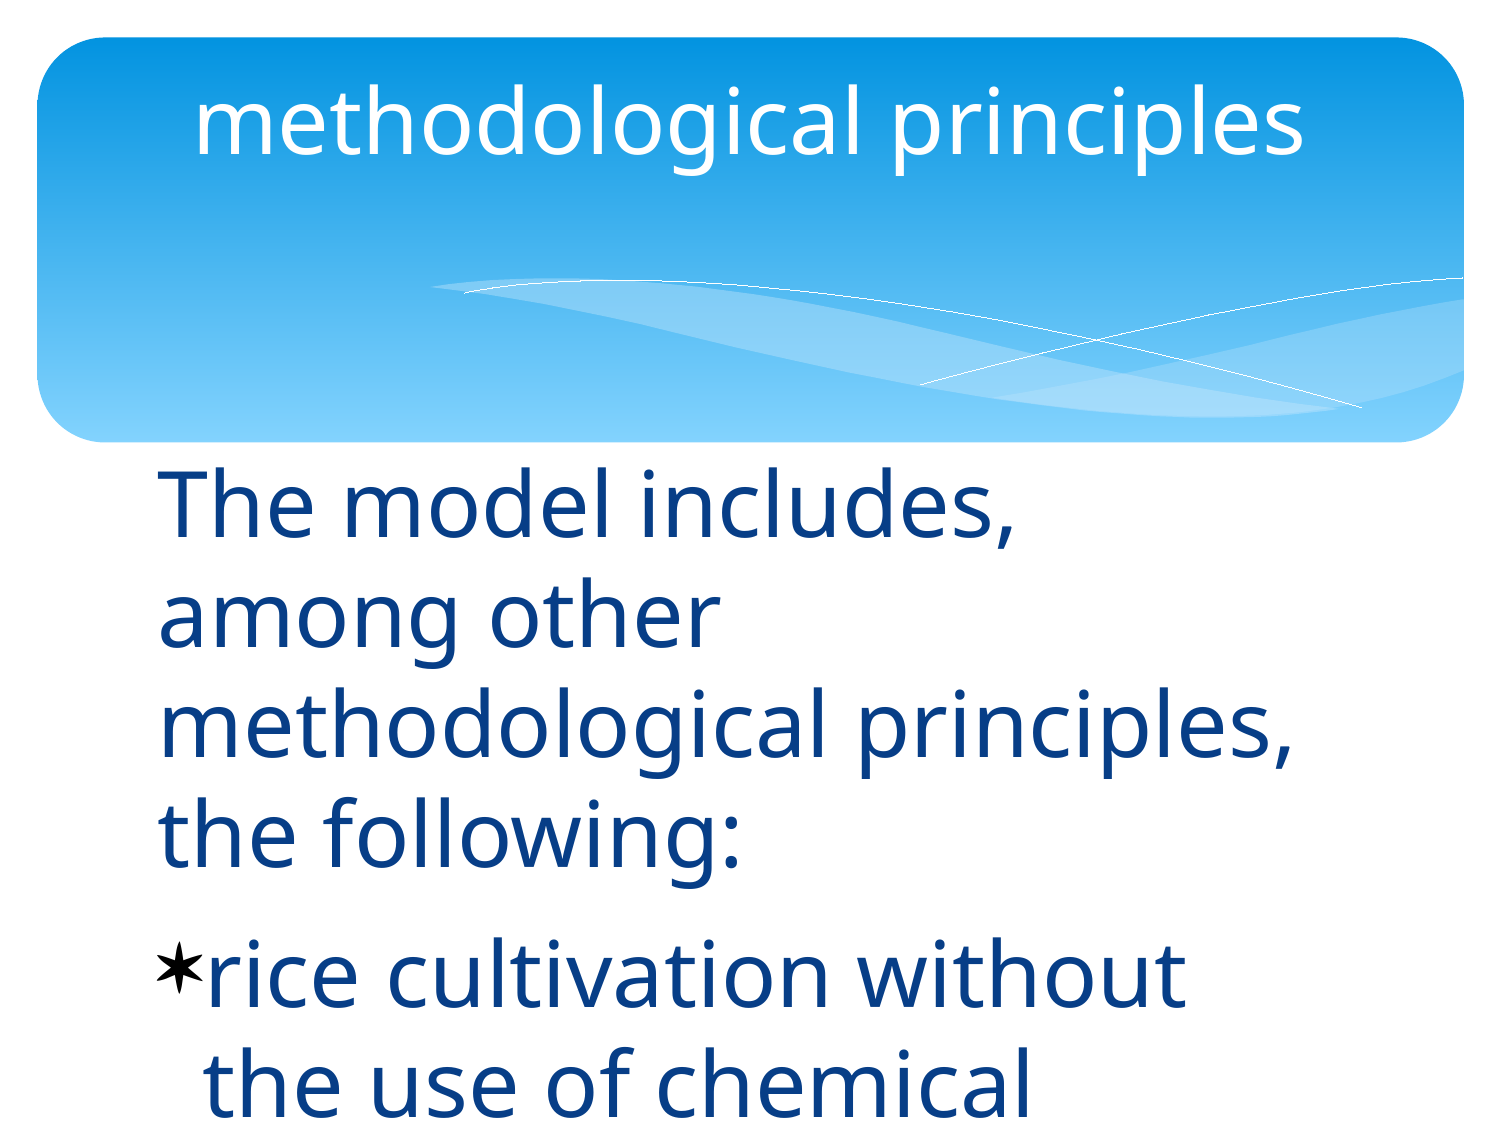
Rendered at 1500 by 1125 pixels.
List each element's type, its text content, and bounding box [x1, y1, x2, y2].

title methodological principles [75, 55, 1425, 261]
list The model includes, among other methodological principles, the following: rice cultivation without the use of chemical products (use fish as regulators of pollution) using springs water; availability of a service for agricultural product able to help the spread of automation even in a small farm; promotion of cooperative systems to better protect farmers; rice is processed locally; realization of rice flour with which the same village community produces cakes, bread and pasta ; [143, 438, 1359, 1005]
